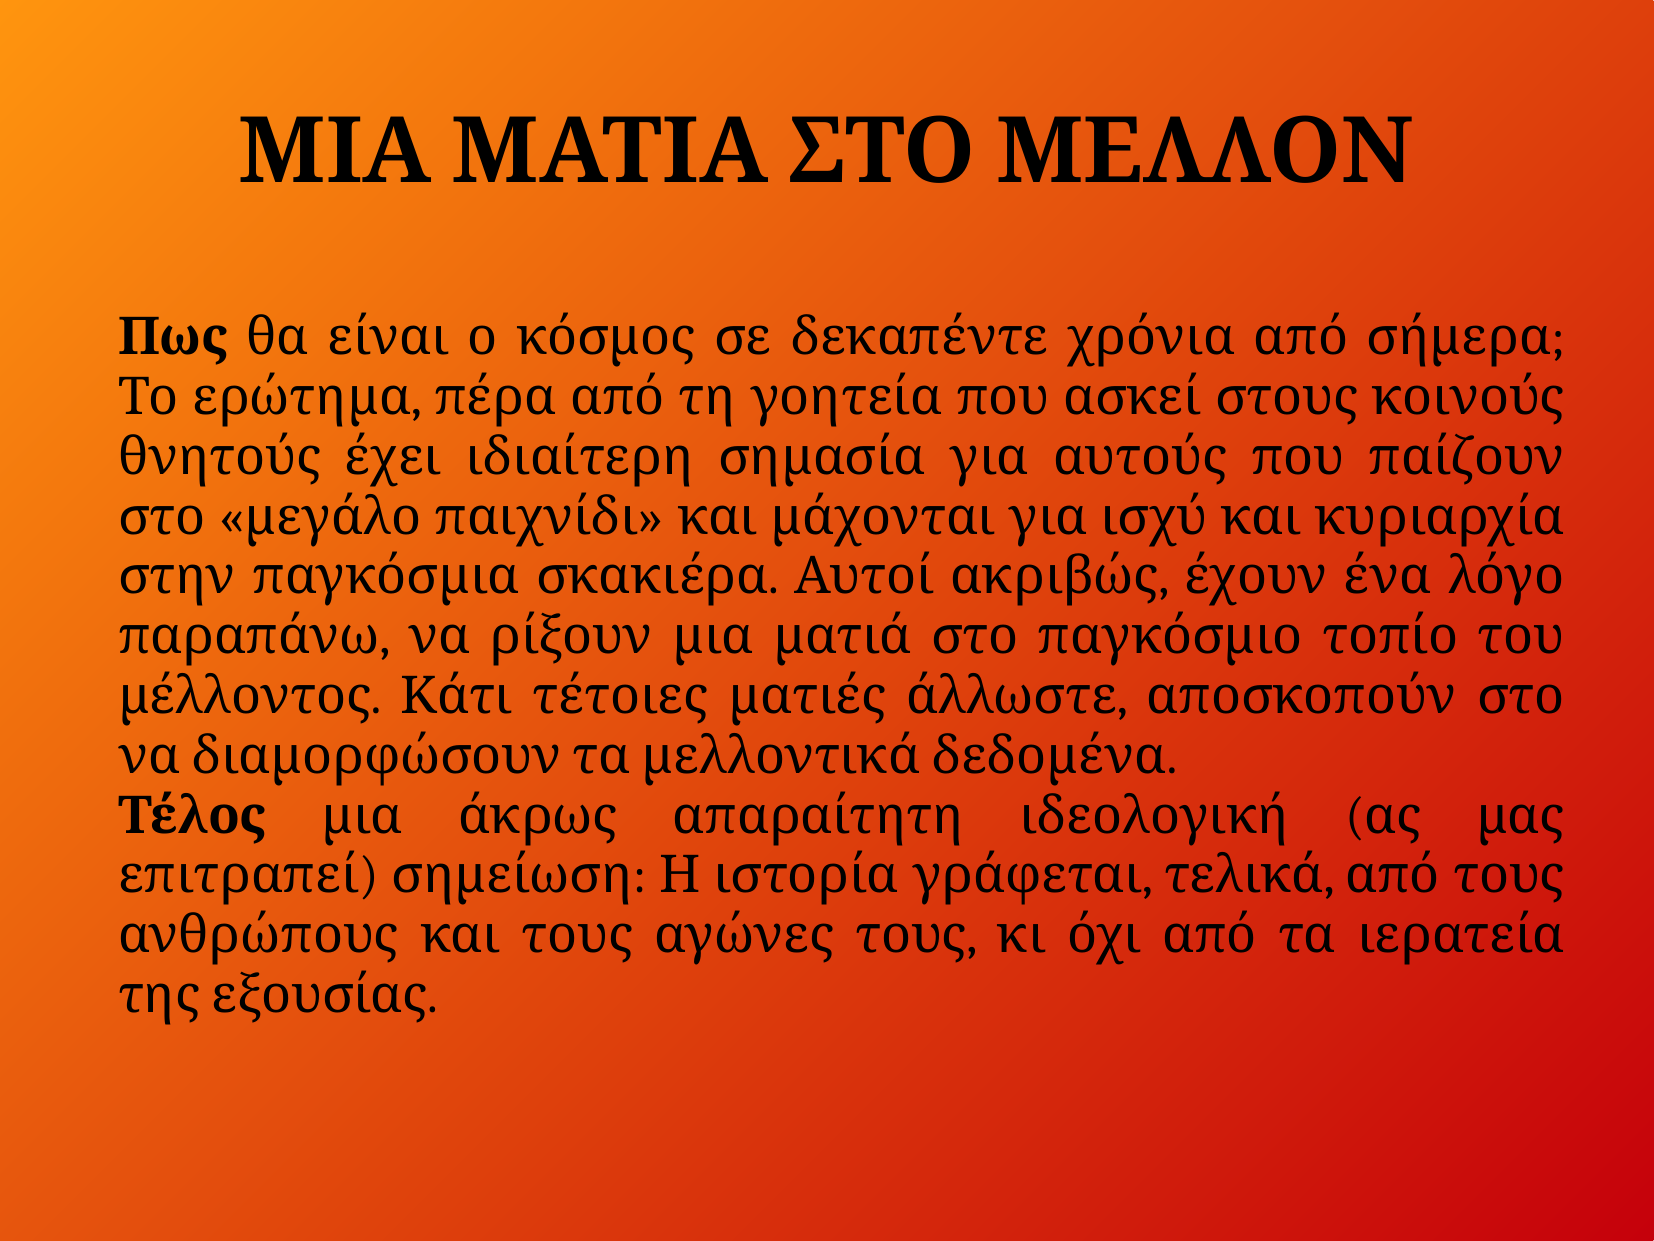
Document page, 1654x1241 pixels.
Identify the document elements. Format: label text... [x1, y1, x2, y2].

title ΜΙΑ ΜΑΤΙΑ ΣΤΟ ΜΕΛΛΟΝ [82, 49, 1571, 257]
subtitle Πως θα είναι ο κόσμος σε δεκαπέντε χρόνια από σήμερα; Το ερώτημα, πέρα από τη γοητεία που ασκεί στους κοινούς θνητούς έχει ιδιαίτερη σημασία για αυτούς που παίζουν στο «μεγάλο παιχνίδι» και μάχονται για ισχύ και κυριαρχία στην παγκόσμια σκακιέρα. Αυτοί ακριβώς, έχουν ένα λόγο παραπάνω, να ρίξουν μια ματιά στο παγκόσμιο τοπίο του μέλλοντος. Κάτι τέτοιες ματιές άλλωστε, αποσκοπούν στο να διαμορφώσουν τα μελλοντικά δεδομένα. Τέλος μια άκρως απαραίτητη ιδεολογική (ας μας επιτραπεί) σημείωση: Η ιστορία γράφεται, τελικά, από τους ανθρώπους και τους αγώνες τους, κι όχι από τα ιερατεία της εξουσίας. [118, 270, 1565, 1063]
